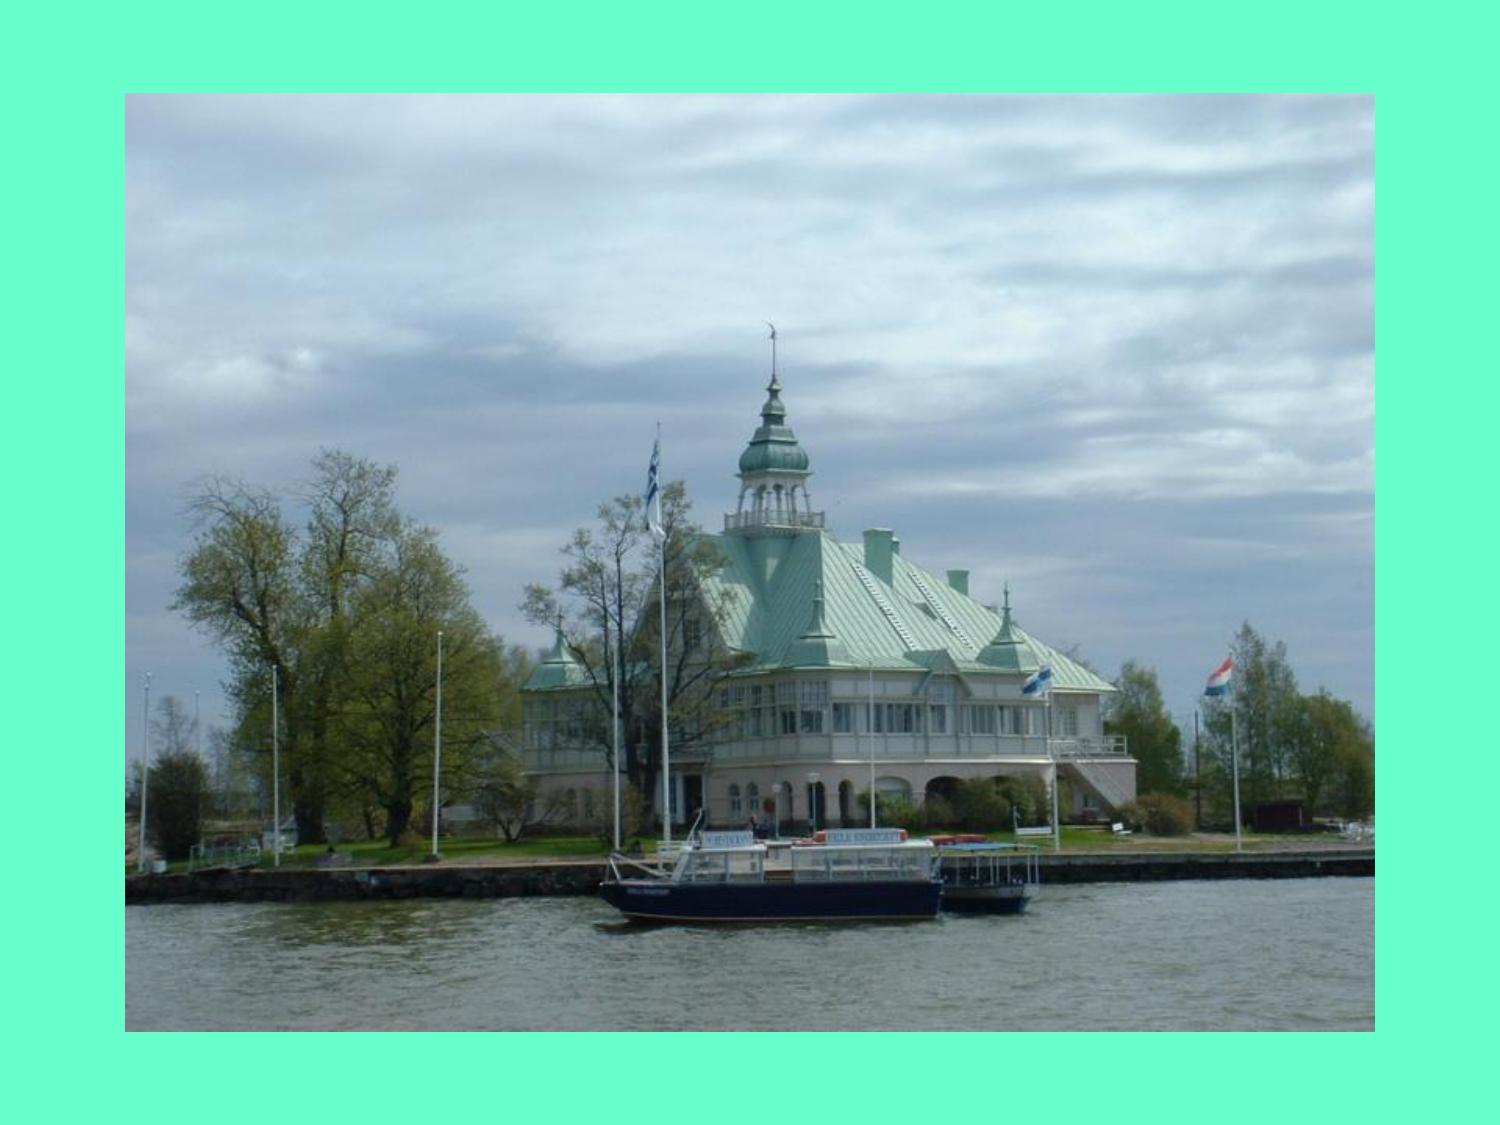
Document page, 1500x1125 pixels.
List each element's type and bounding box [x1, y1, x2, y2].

picture [125, 93, 1375, 1032]
